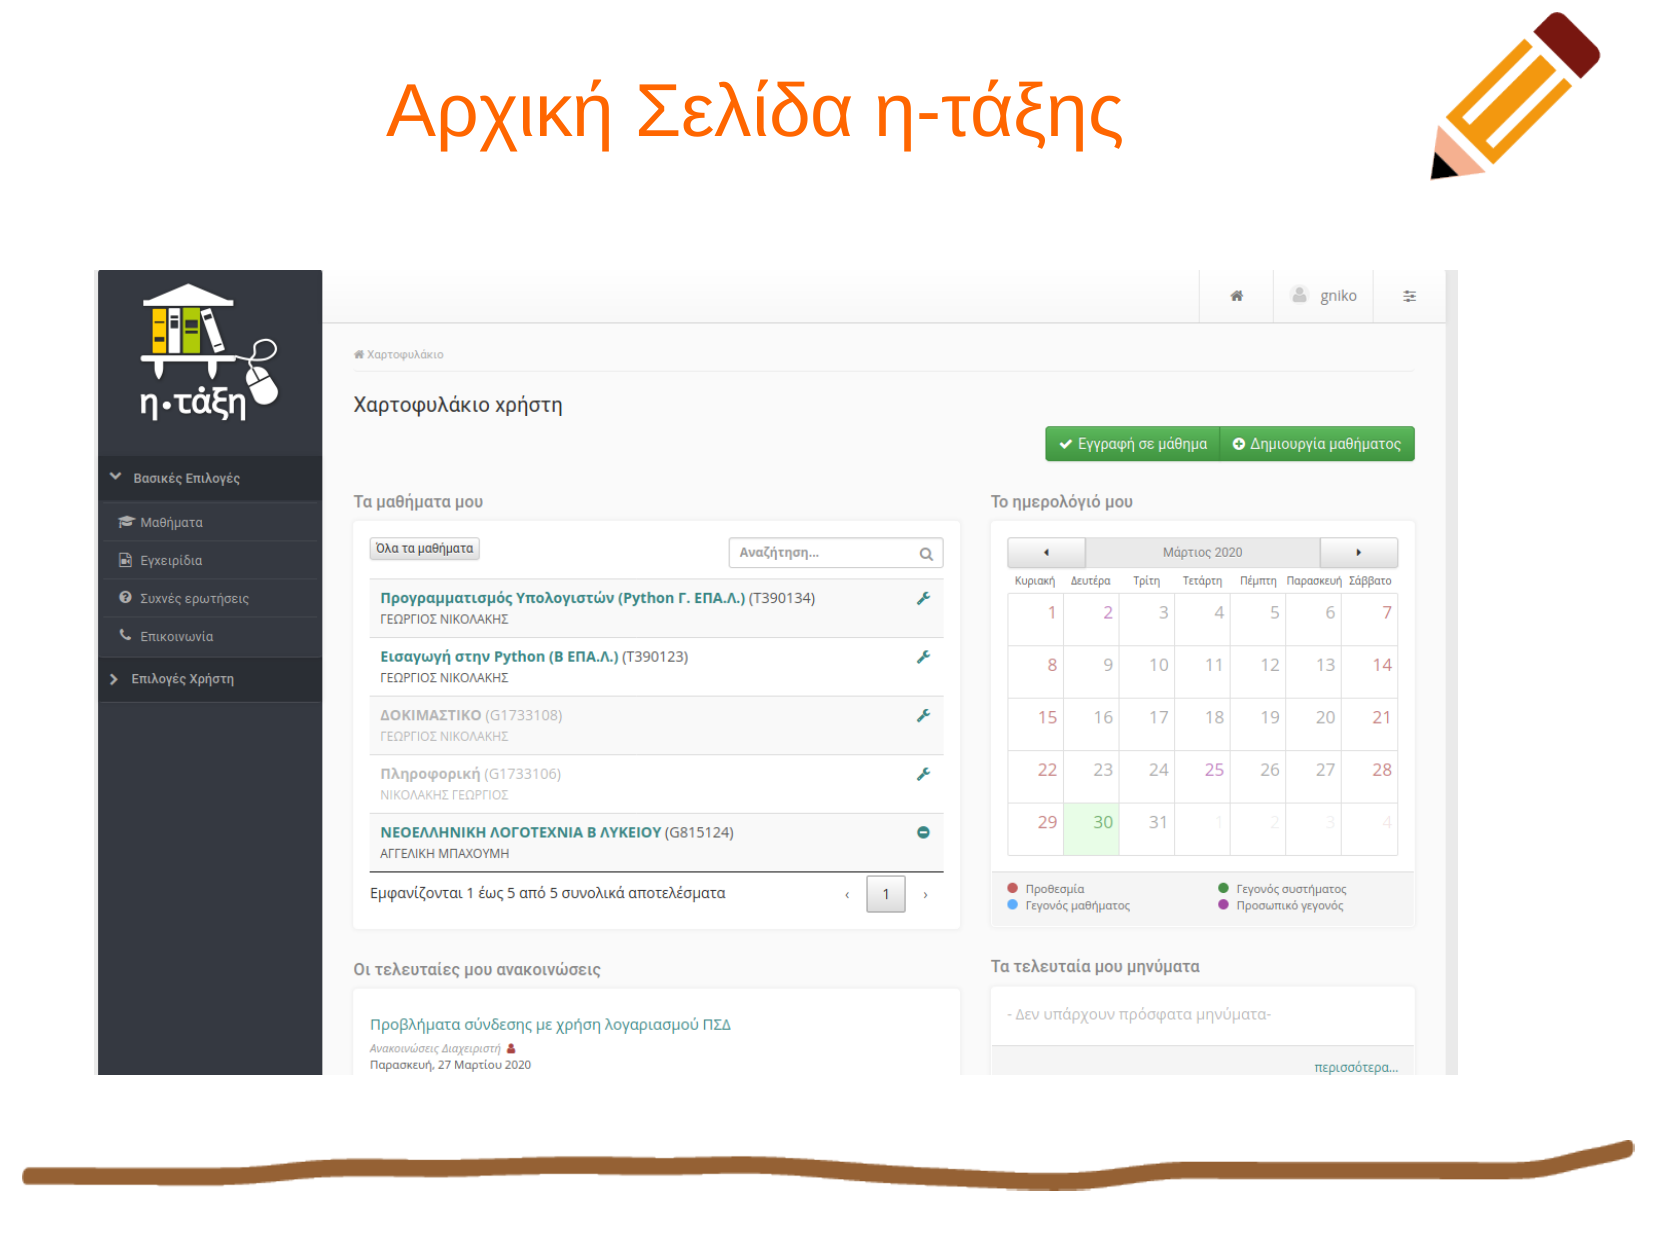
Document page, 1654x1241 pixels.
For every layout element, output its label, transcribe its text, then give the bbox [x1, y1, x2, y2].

title Αρχική Σελίδα η-τάξης [82, 49, 1430, 172]
picture [1430, 12, 1601, 181]
picture [94, 270, 1458, 1075]
picture [22, 1140, 1635, 1191]
